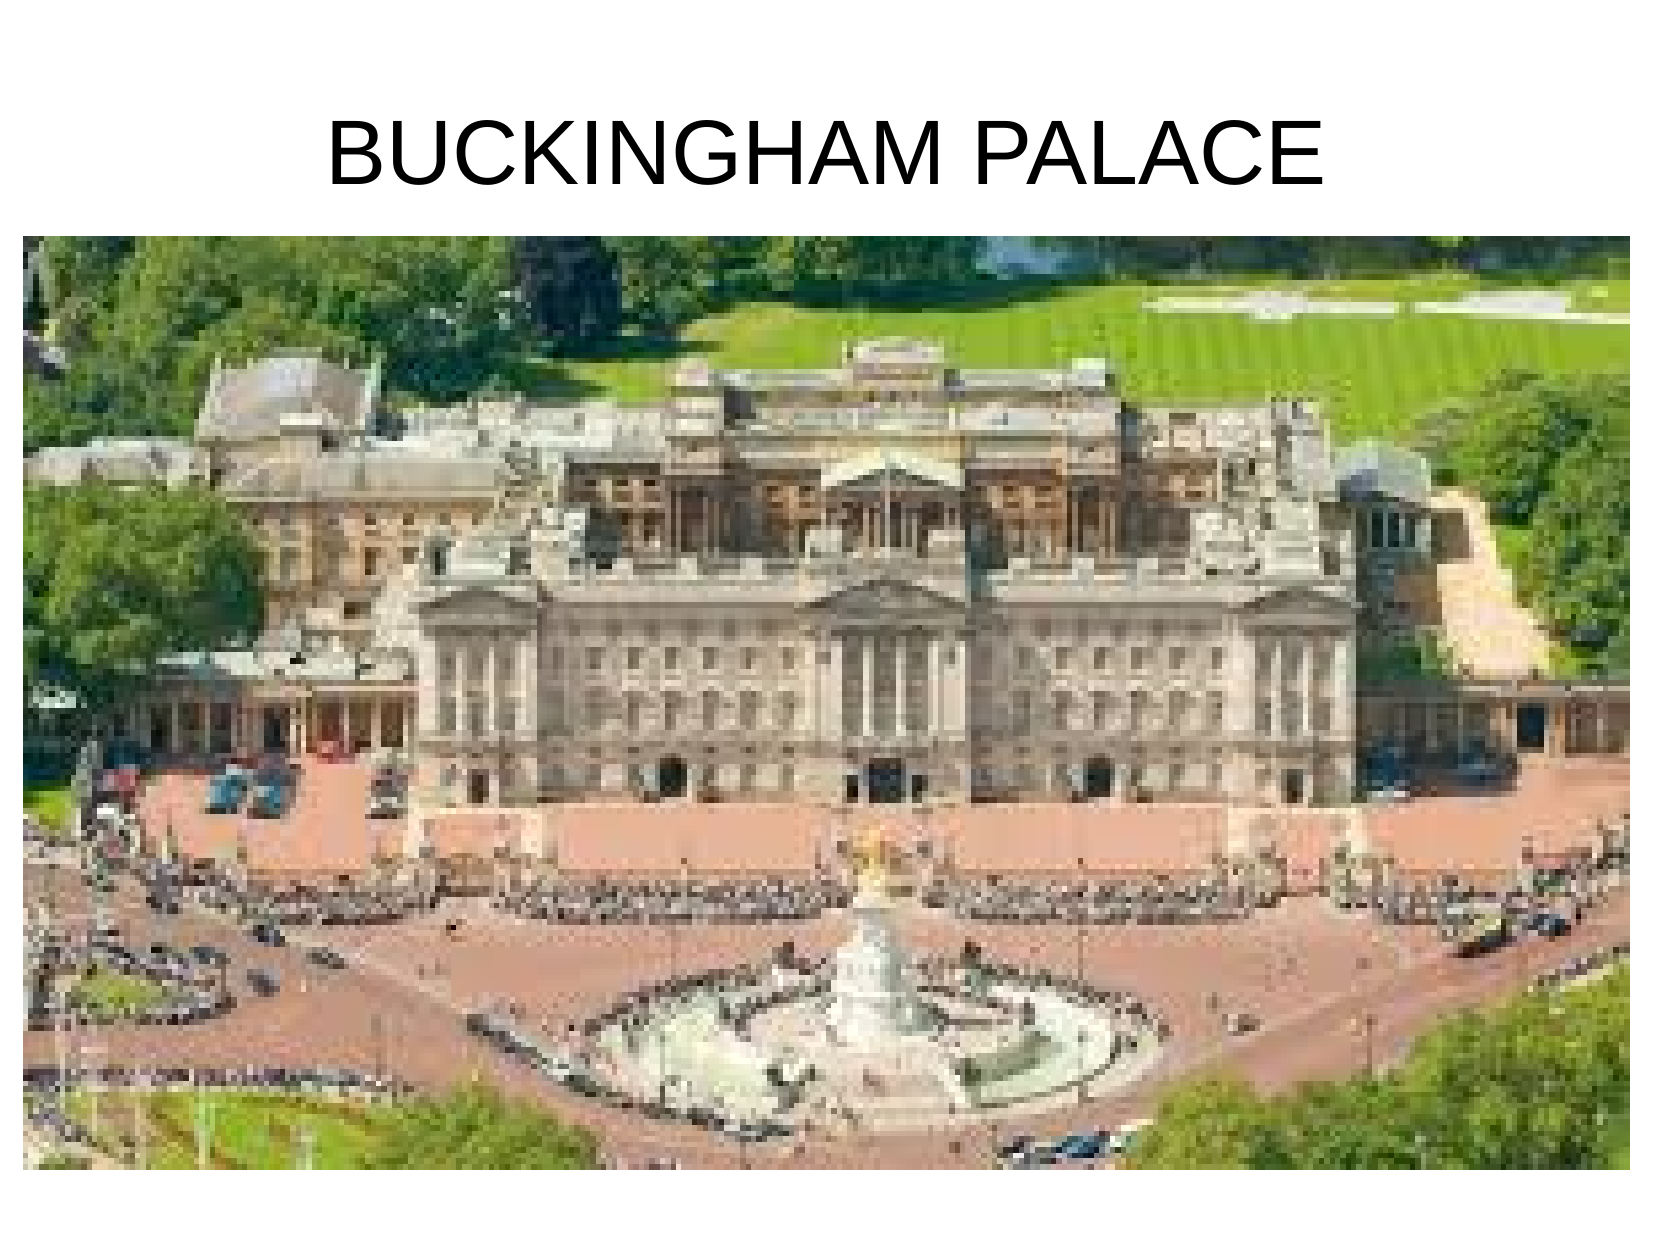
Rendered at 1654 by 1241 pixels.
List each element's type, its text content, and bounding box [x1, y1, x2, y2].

title BUCKINGHAM PALACE [82, 49, 1571, 236]
picture [23, 236, 1630, 1170]
